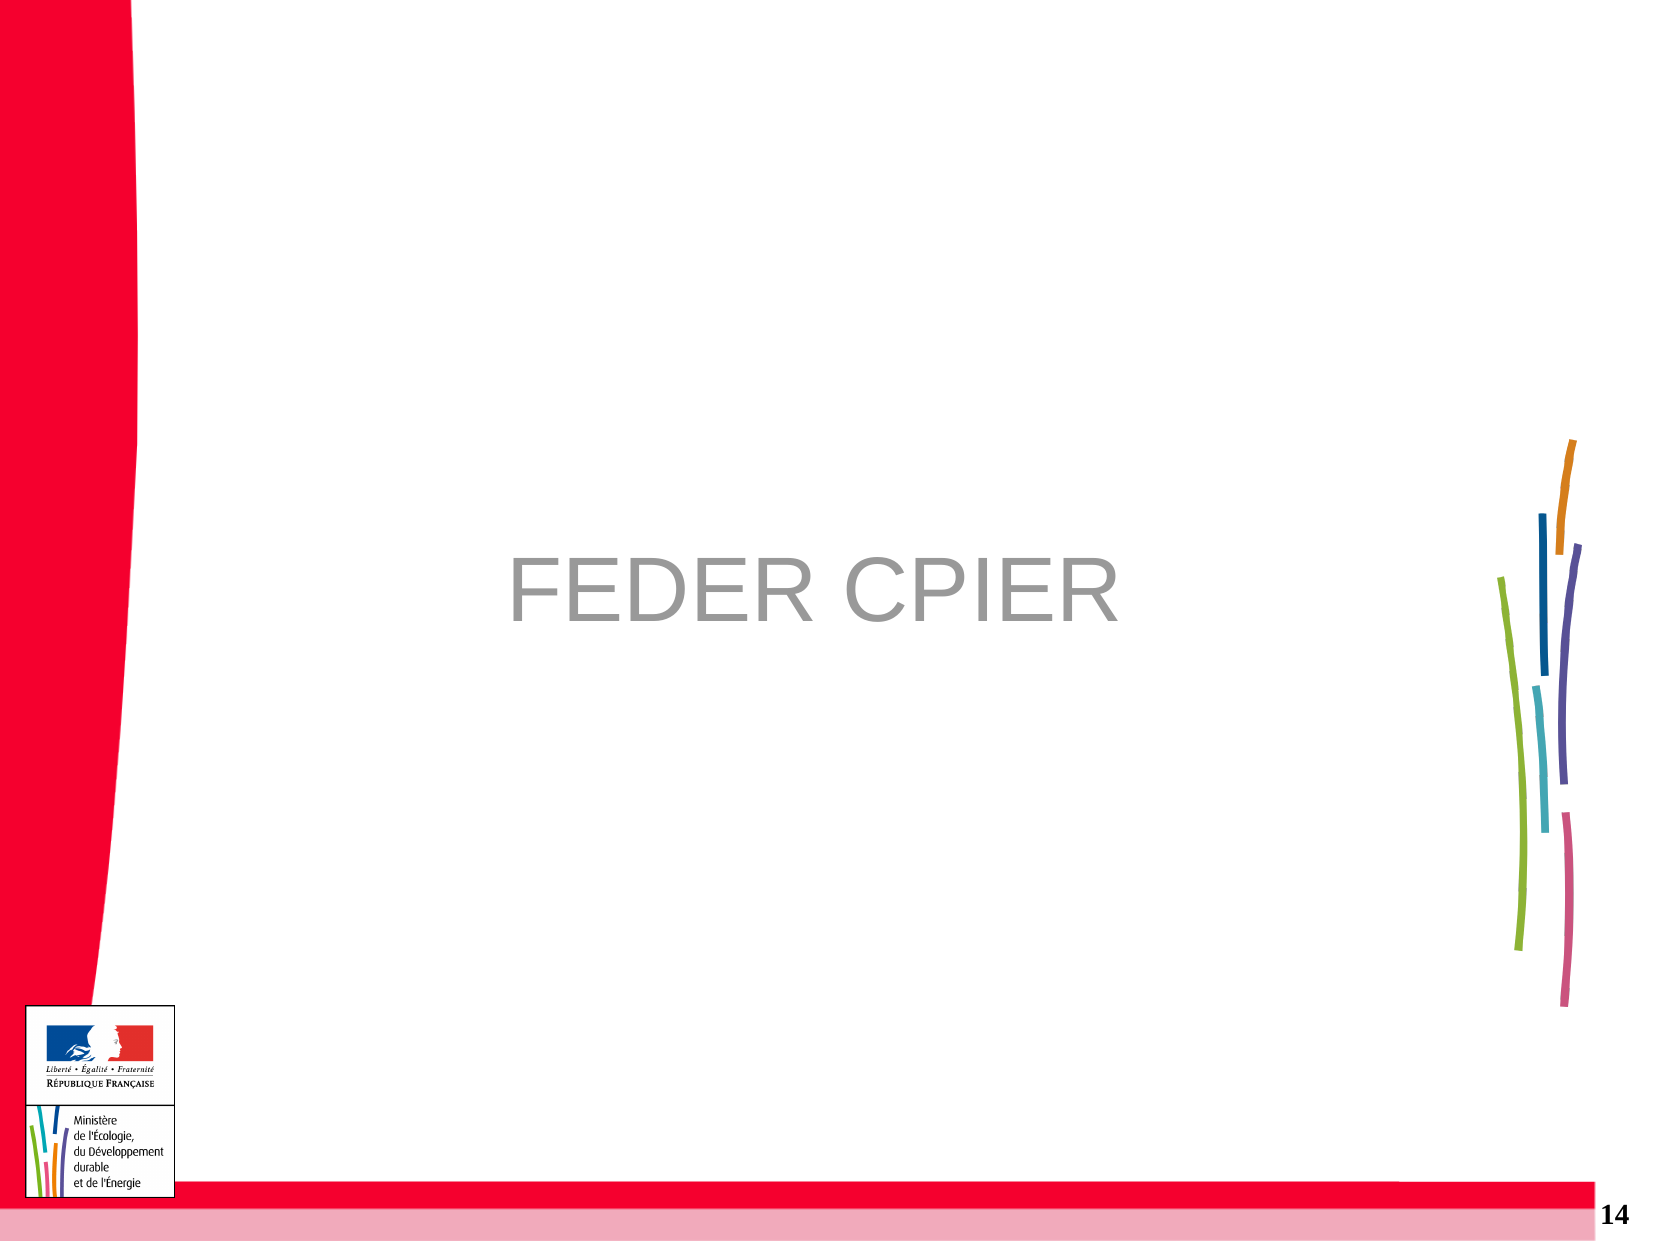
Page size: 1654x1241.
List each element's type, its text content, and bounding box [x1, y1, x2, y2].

picture [0, 0, 1654, 1241]
title FEDER CPIER [149, 500, 1481, 681]
